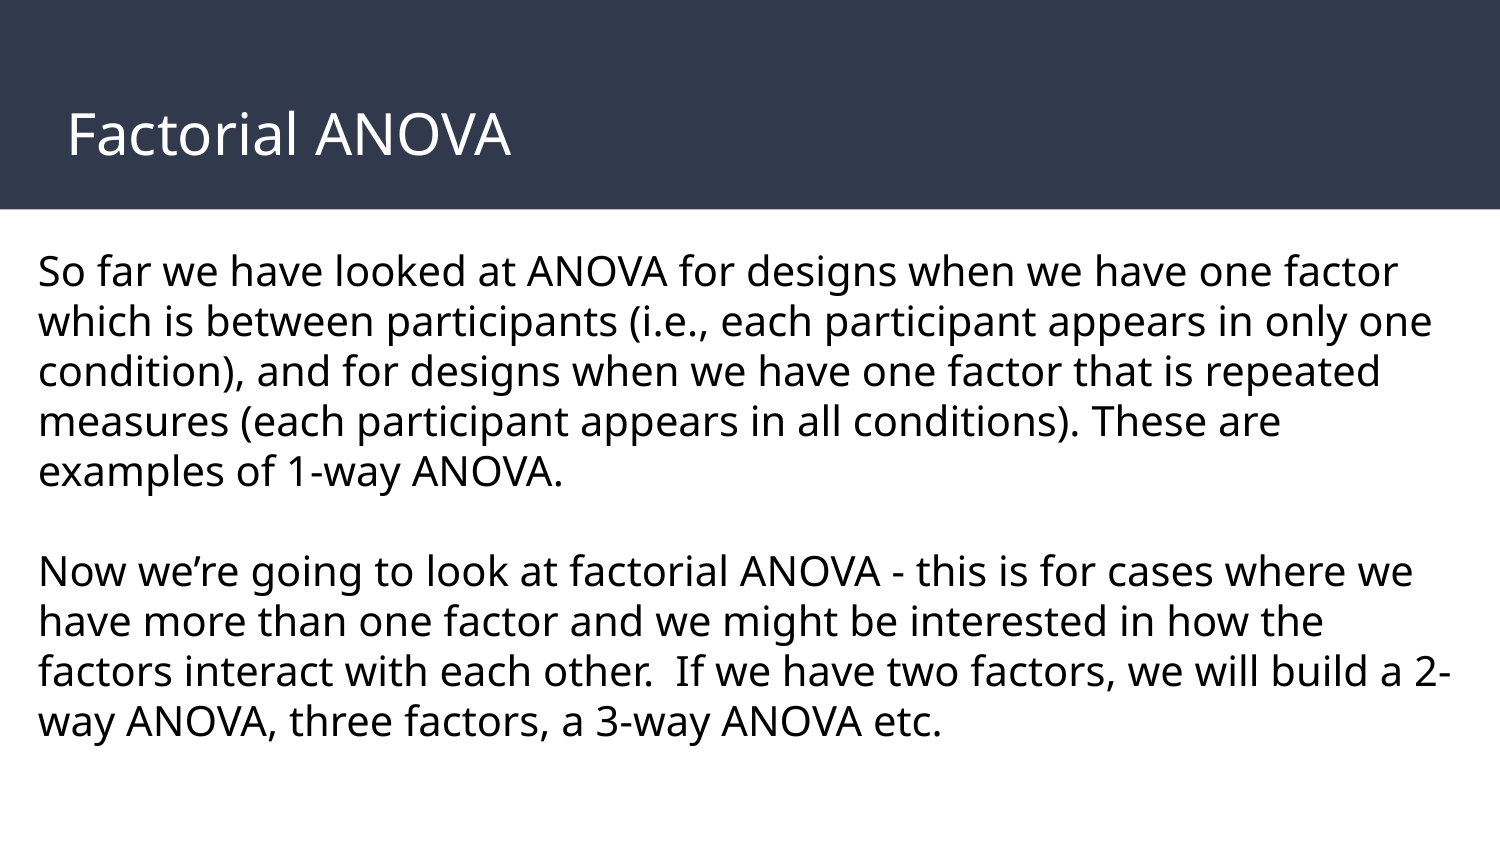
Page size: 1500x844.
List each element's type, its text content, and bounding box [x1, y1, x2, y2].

title Factorial ANOVA [51, 82, 1449, 185]
text_box So far we have looked at ANOVA for designs when we have one factor which is between participants (i.e., each participant appears in only one condition), and for designs when we have one factor that is repeated measures (each participant appears in all conditions). These are examples of 1-way ANOVA. Now we’re going to look at factorial ANOVA - this is for cases where we have more than one factor and we might be interested in how the factors interact with each other. If we have two factors, we will build a 2-way ANOVA, three factors, a 3-way ANOVA etc. [22, 229, 1473, 828]
